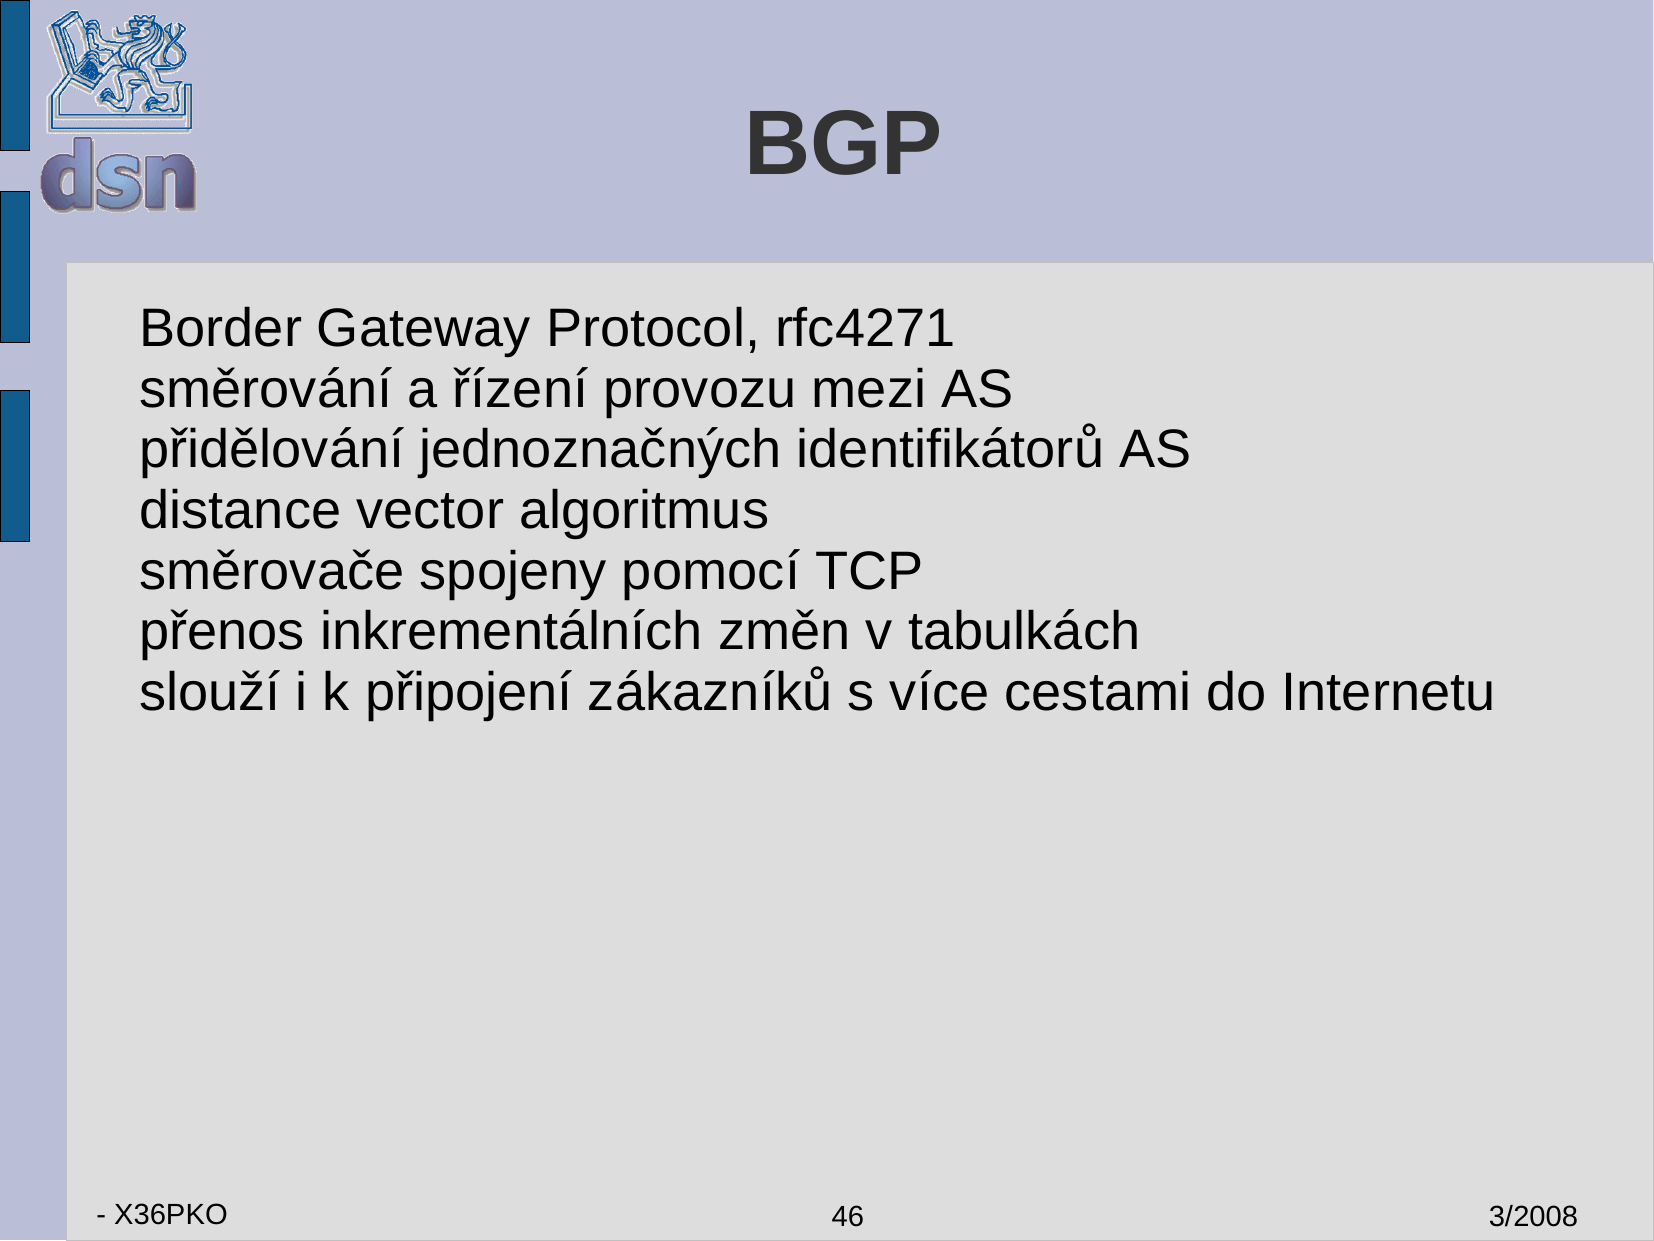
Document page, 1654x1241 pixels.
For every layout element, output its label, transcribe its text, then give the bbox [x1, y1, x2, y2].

title BGP [210, 39, 1478, 247]
list Border Gateway Protocol, rfc4271 směrování a řízení provozu mezi AS přidělování jednoznačných identifikátorů AS distance vector algoritmus směrovače spojeny pomocí TCP přenos inkrementálních změn v tabulkách slouží i k připojení zákazníků s více cestami do Internetu [121, 297, 1534, 1126]
picture [10, 10, 223, 230]
